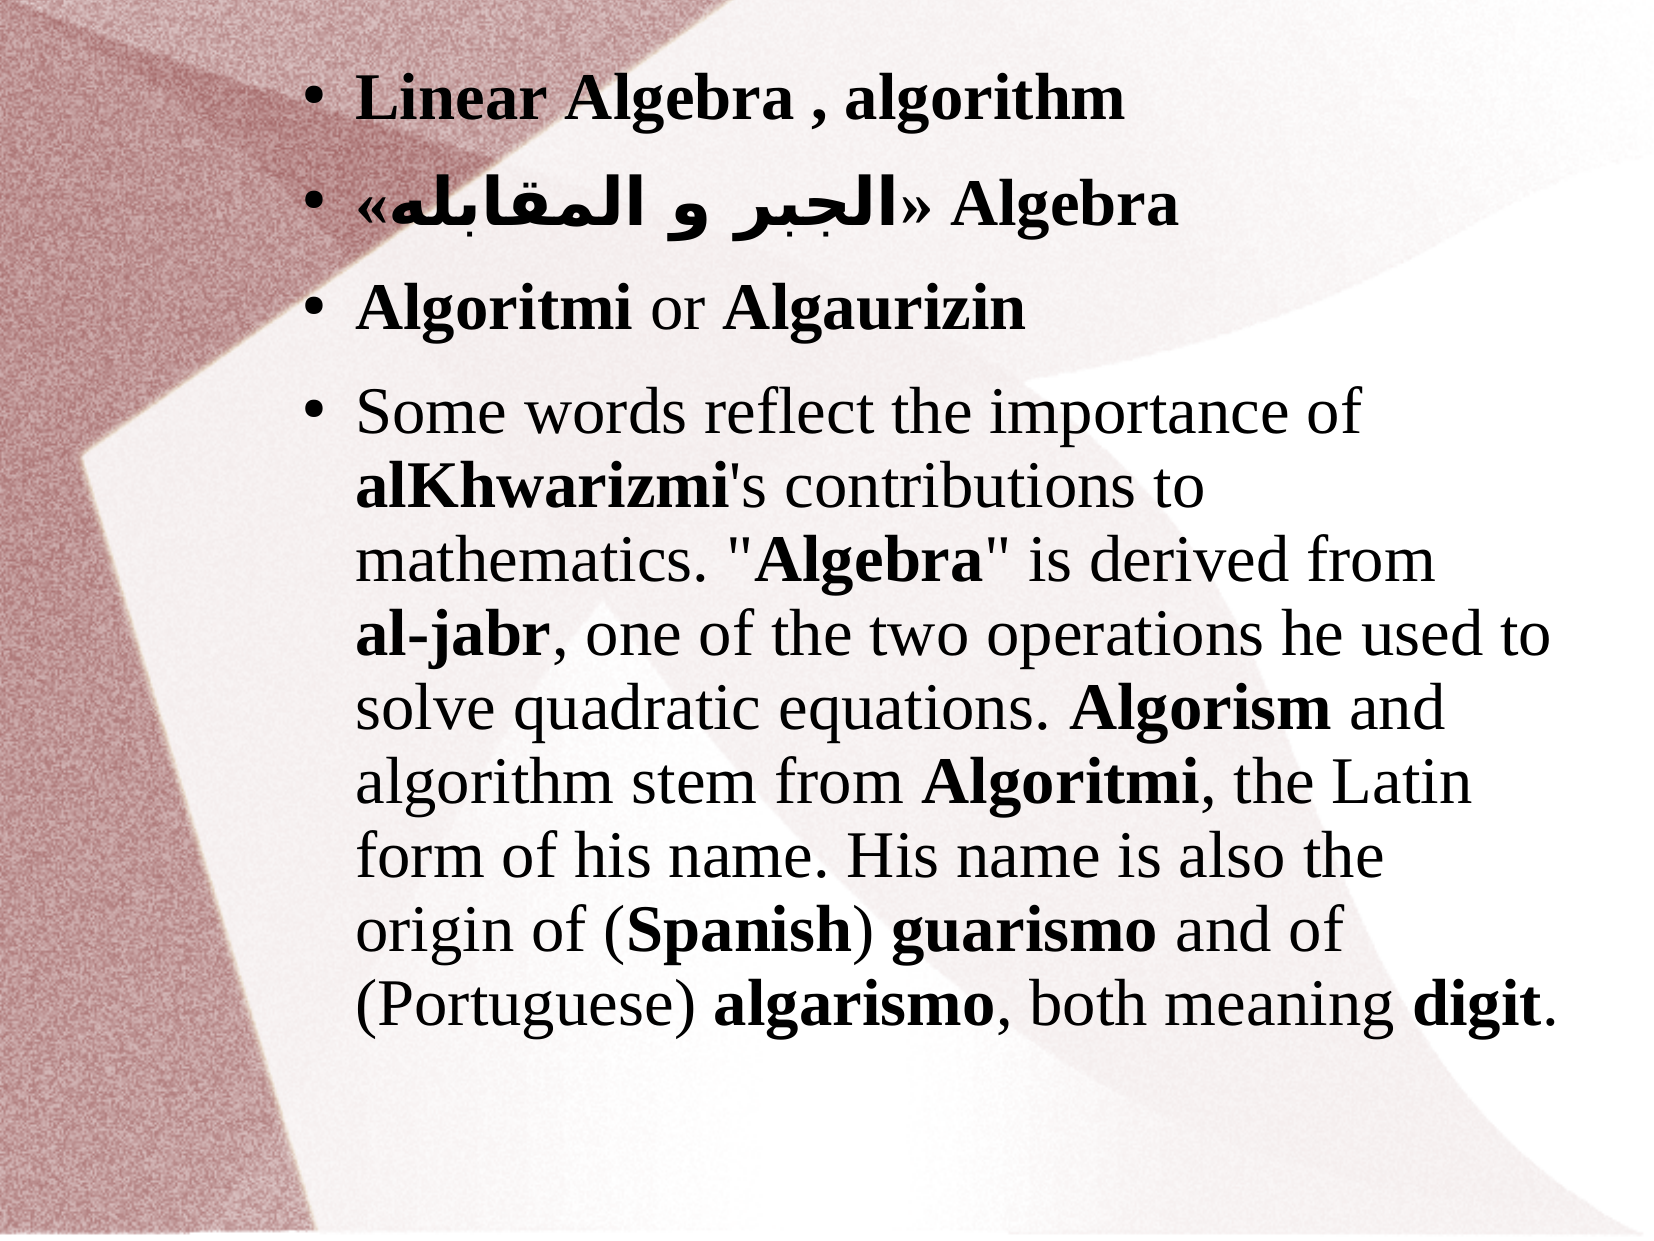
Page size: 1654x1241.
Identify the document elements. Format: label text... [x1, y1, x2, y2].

picture [0, 0, 1654, 1241]
list Linear Algebra , algorithm «الجبر و المقابله» Algebra Algoritmi or Algaurizin Some words reflect the importance of alKhwarizmi's contributions to mathematics. "Algebra" is derived from al-jabr, one of the two operations he used to solve quadratic equations. Algorism and algorithm stem from Algoritmi, the Latin form of his name. His name is also the origin of (Spanish) guarismo and of (Portuguese) algarismo, both meaning digit. [284, 59, 1561, 1096]
